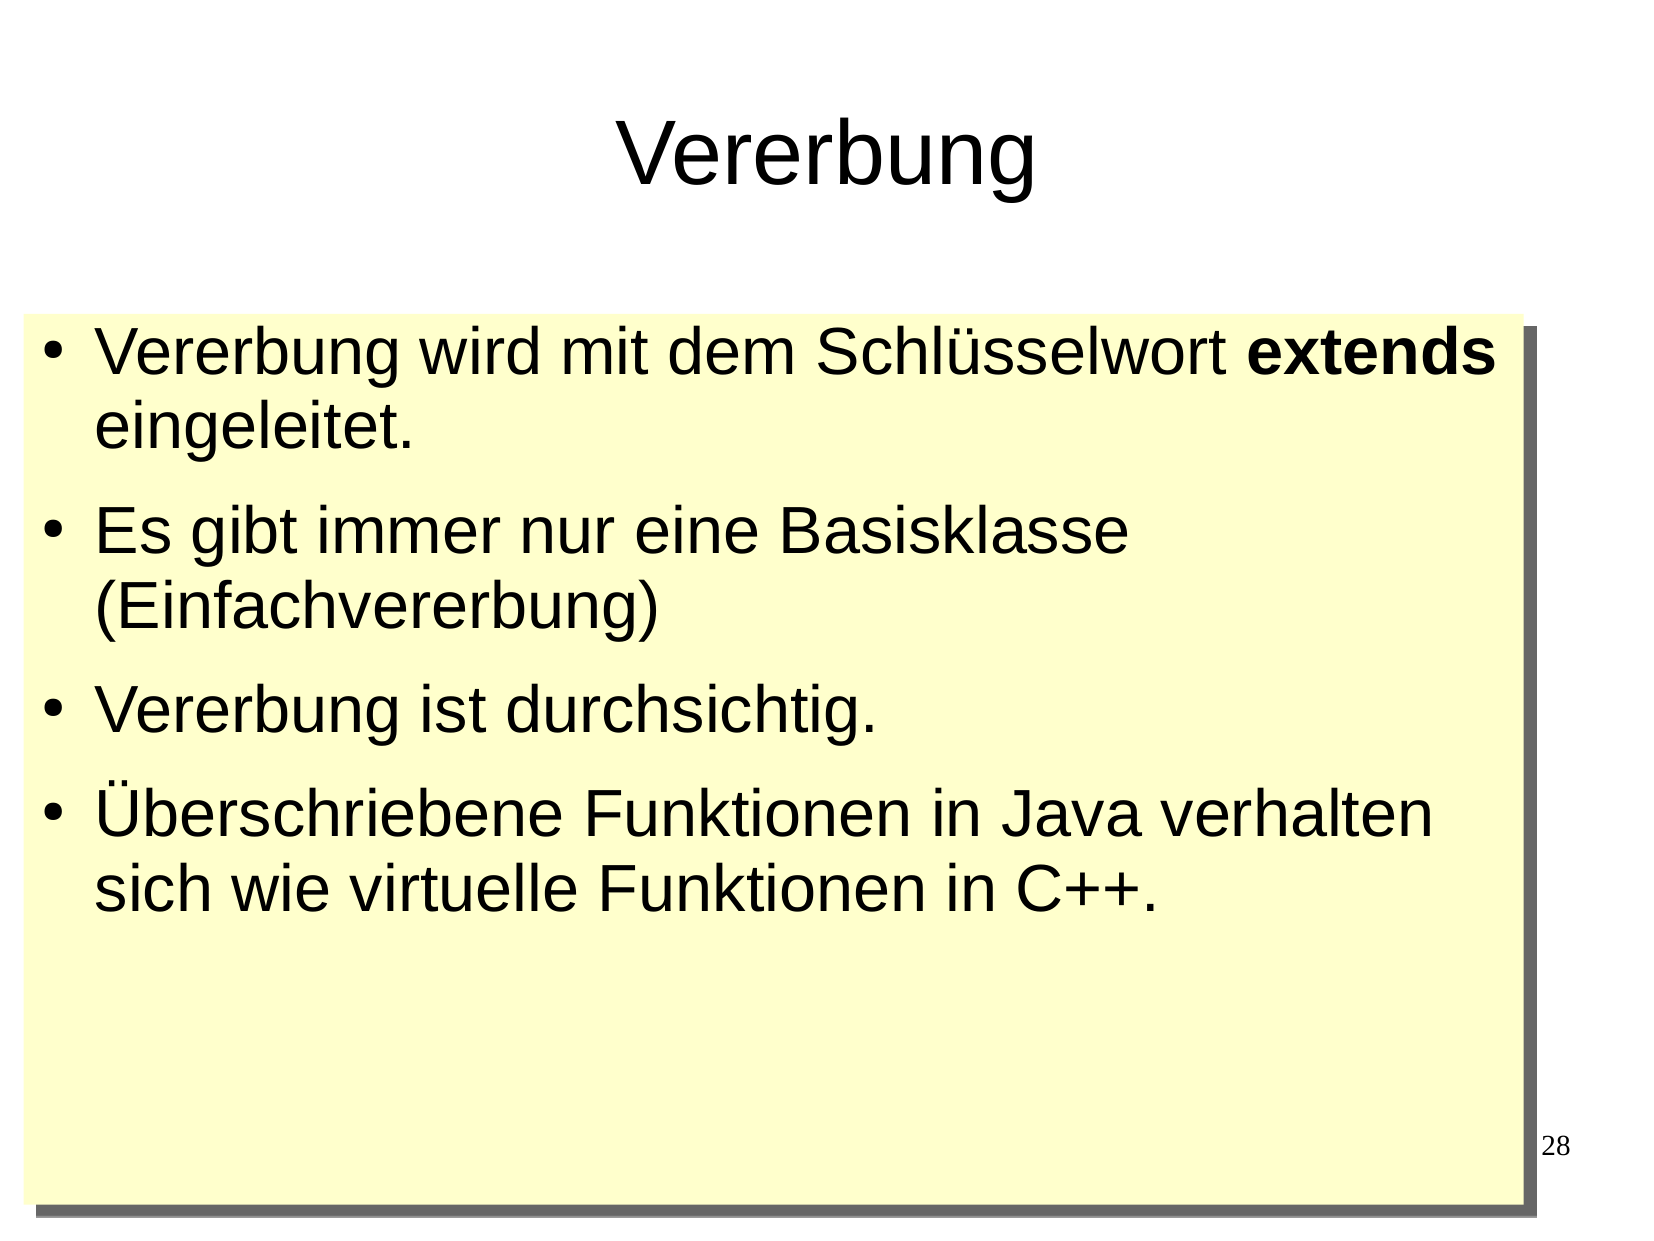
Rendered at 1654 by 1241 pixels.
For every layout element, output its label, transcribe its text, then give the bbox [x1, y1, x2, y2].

list Vererbung wird mit dem Schlüsselwort extends eingeleitet. Es gibt immer nur eine Basisklasse (Einfachvererbung) Vererbung ist durchsichtig. Überschriebene Funktionen in Java verhalten sich wie virtuelle Funktionen in C++. [23, 313, 1524, 1205]
title Vererbung [82, 49, 1571, 257]
